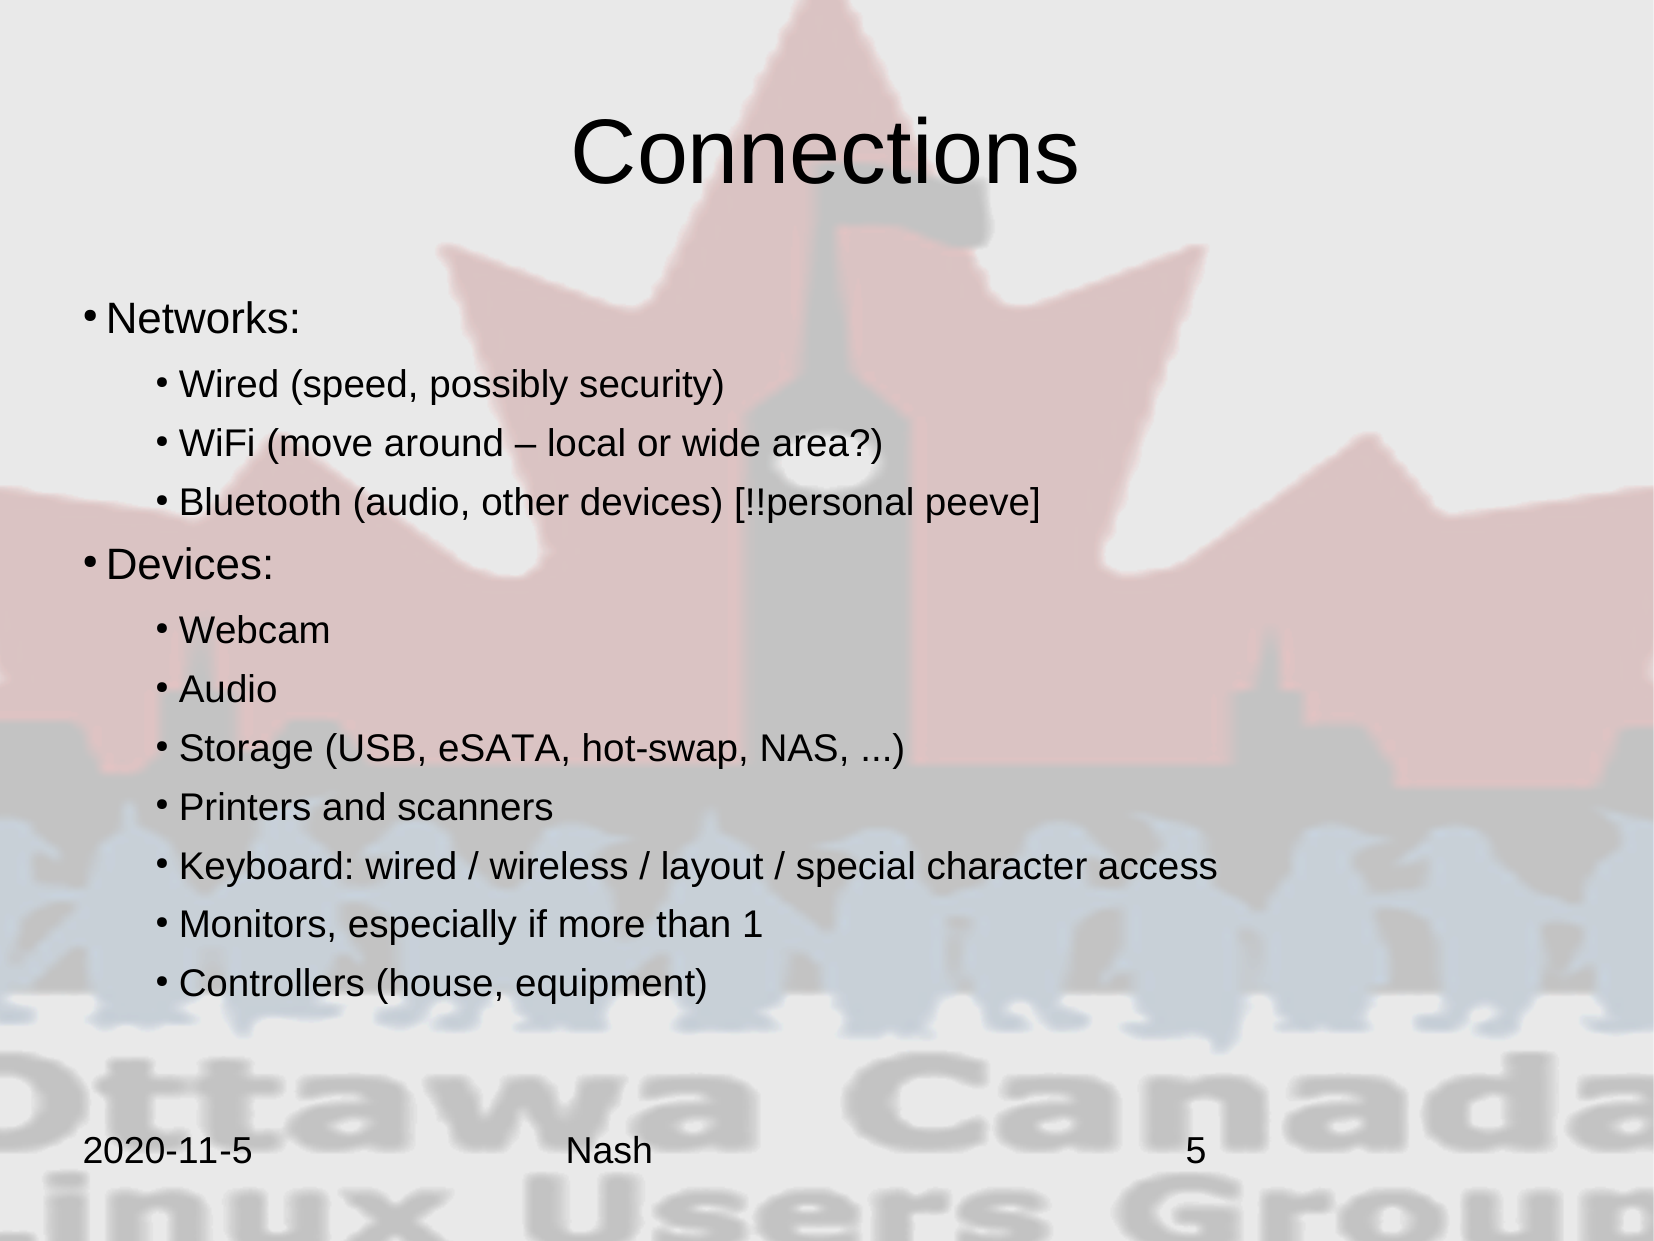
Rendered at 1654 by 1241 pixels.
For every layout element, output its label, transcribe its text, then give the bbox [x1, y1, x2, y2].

list Networks: Wired (speed, possibly security) WiFi (move around – local or wide area?) Bluetooth (audio, other devices) [!!personal peeve] Devices: Webcam Audio Storage (USB, eSATA, hot-swap, NAS, ...) Printers and scanners Keyboard: wired / wireless / layout / special character access Monitors, especially if more than 1 Controllers (house, equipment) [82, 290, 1570, 1009]
picture [0, 0, 1654, 1241]
title Connections [82, 49, 1570, 256]
